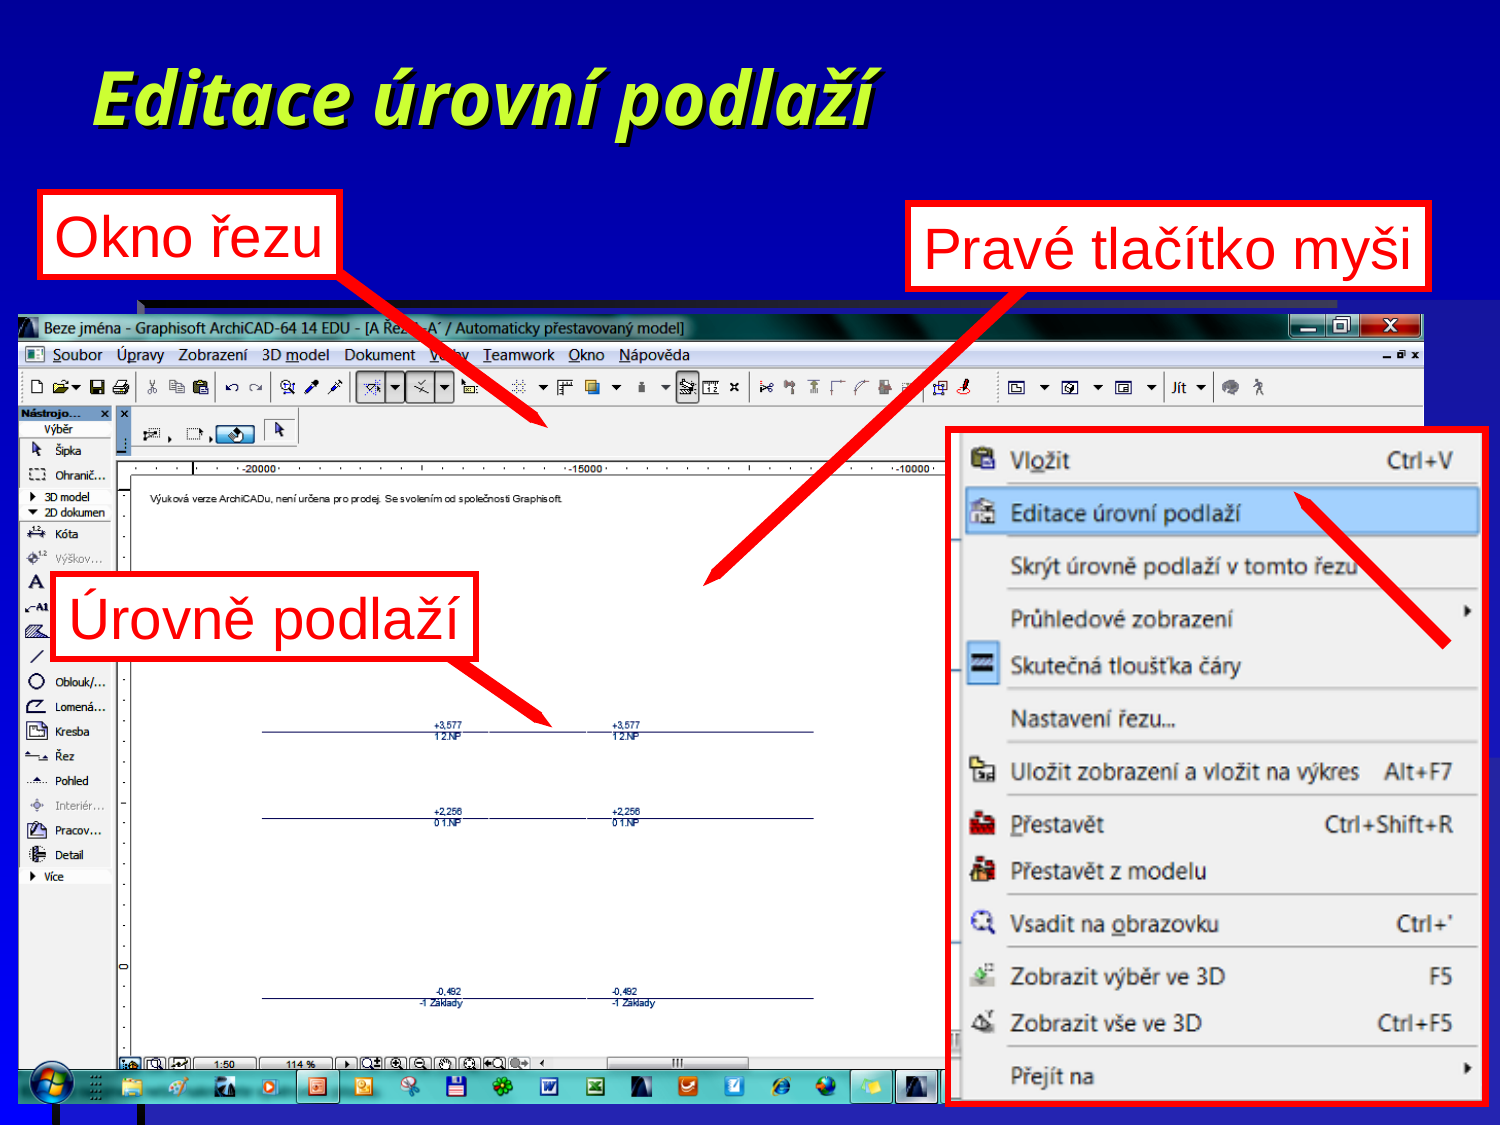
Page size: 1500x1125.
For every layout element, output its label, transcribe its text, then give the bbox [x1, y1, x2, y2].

text_box Pravé tlačítko myši [908, 203, 1429, 289]
text_box Úrovně podlaží [53, 574, 477, 660]
picture [18, 314, 1424, 1104]
title Editace úrovní podlaží [76, 42, 1453, 149]
picture [950, 432, 1483, 1102]
text_box Okno řezu [39, 191, 340, 277]
